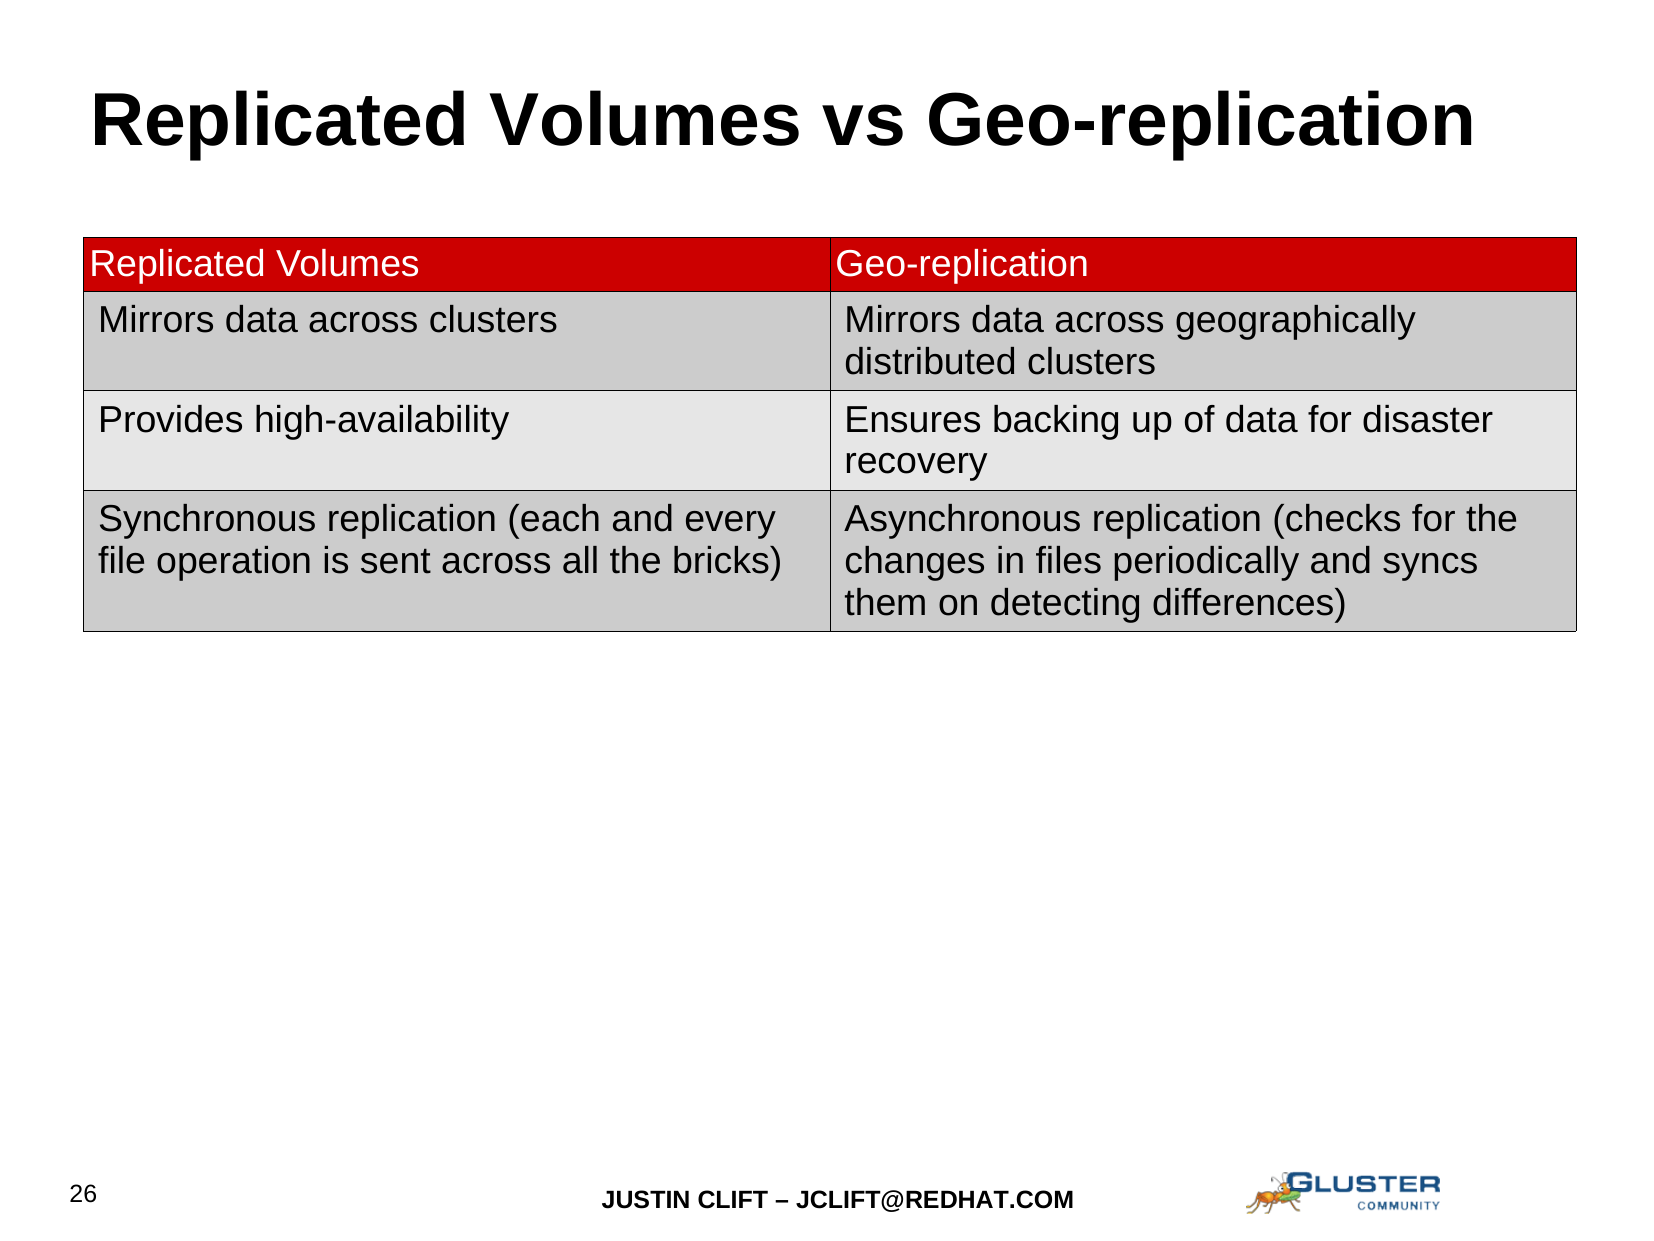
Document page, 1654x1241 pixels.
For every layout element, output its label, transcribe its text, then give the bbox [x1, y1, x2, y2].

table_cell Provides high-availability [84, 391, 830, 490]
table_header Replicated Volumes [84, 238, 830, 291]
table_header Geo-replication [831, 238, 1576, 291]
table_cell Asynchronous replication (checks for the changes in files periodically and syncs them on detecting differences) [831, 491, 1576, 631]
table_cell Mirrors data across clusters [84, 292, 830, 390]
table_cell Ensures backing up of data for disaster recovery [831, 391, 1576, 490]
picture [1246, 1170, 1440, 1215]
table_cell Mirrors data across geographically distributed clusters [831, 292, 1576, 390]
title Replicated Volumes vs Geo-replication [90, 15, 1579, 223]
table_cell Synchronous replication (each and every file operation is sent across all the bricks) [84, 491, 830, 631]
